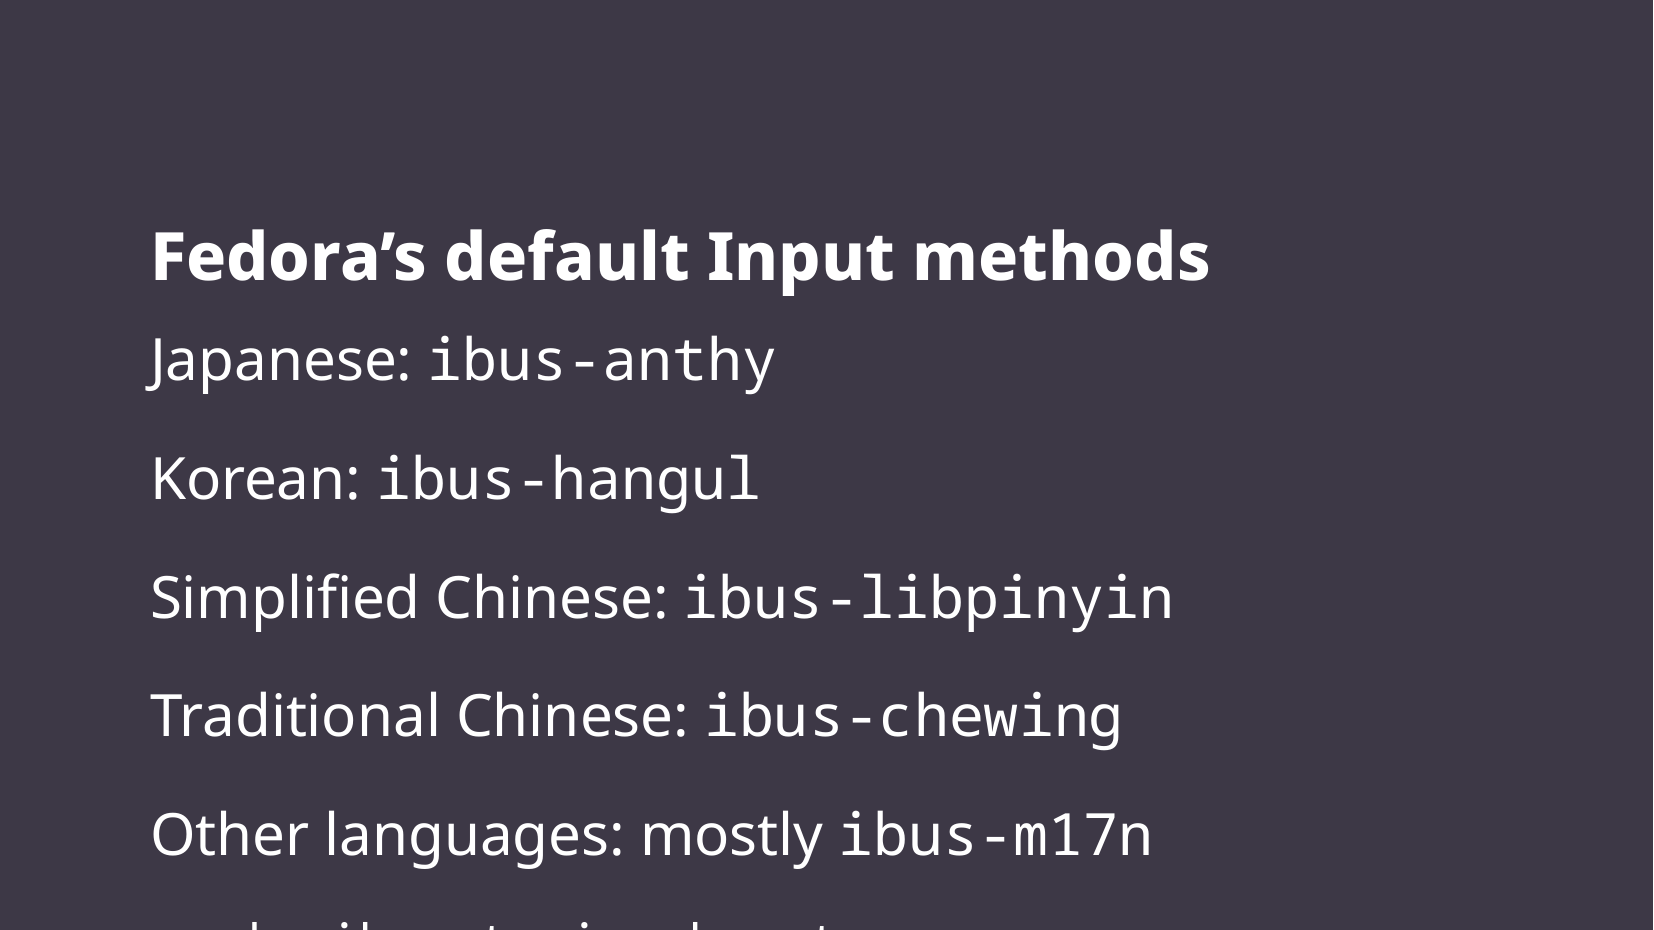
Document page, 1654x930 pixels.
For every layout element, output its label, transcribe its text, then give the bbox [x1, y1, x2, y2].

subtitle Japanese: ibus-anthy Korean: ibus-hangul Simplified Chinese: ibus-libpinyin Traditional Chinese: ibus-chewing Other languages: mostly ibus-m17n also ibus-typing-booster [150, 278, 1501, 930]
title Fedora’s default Input methods [150, 144, 1501, 278]
